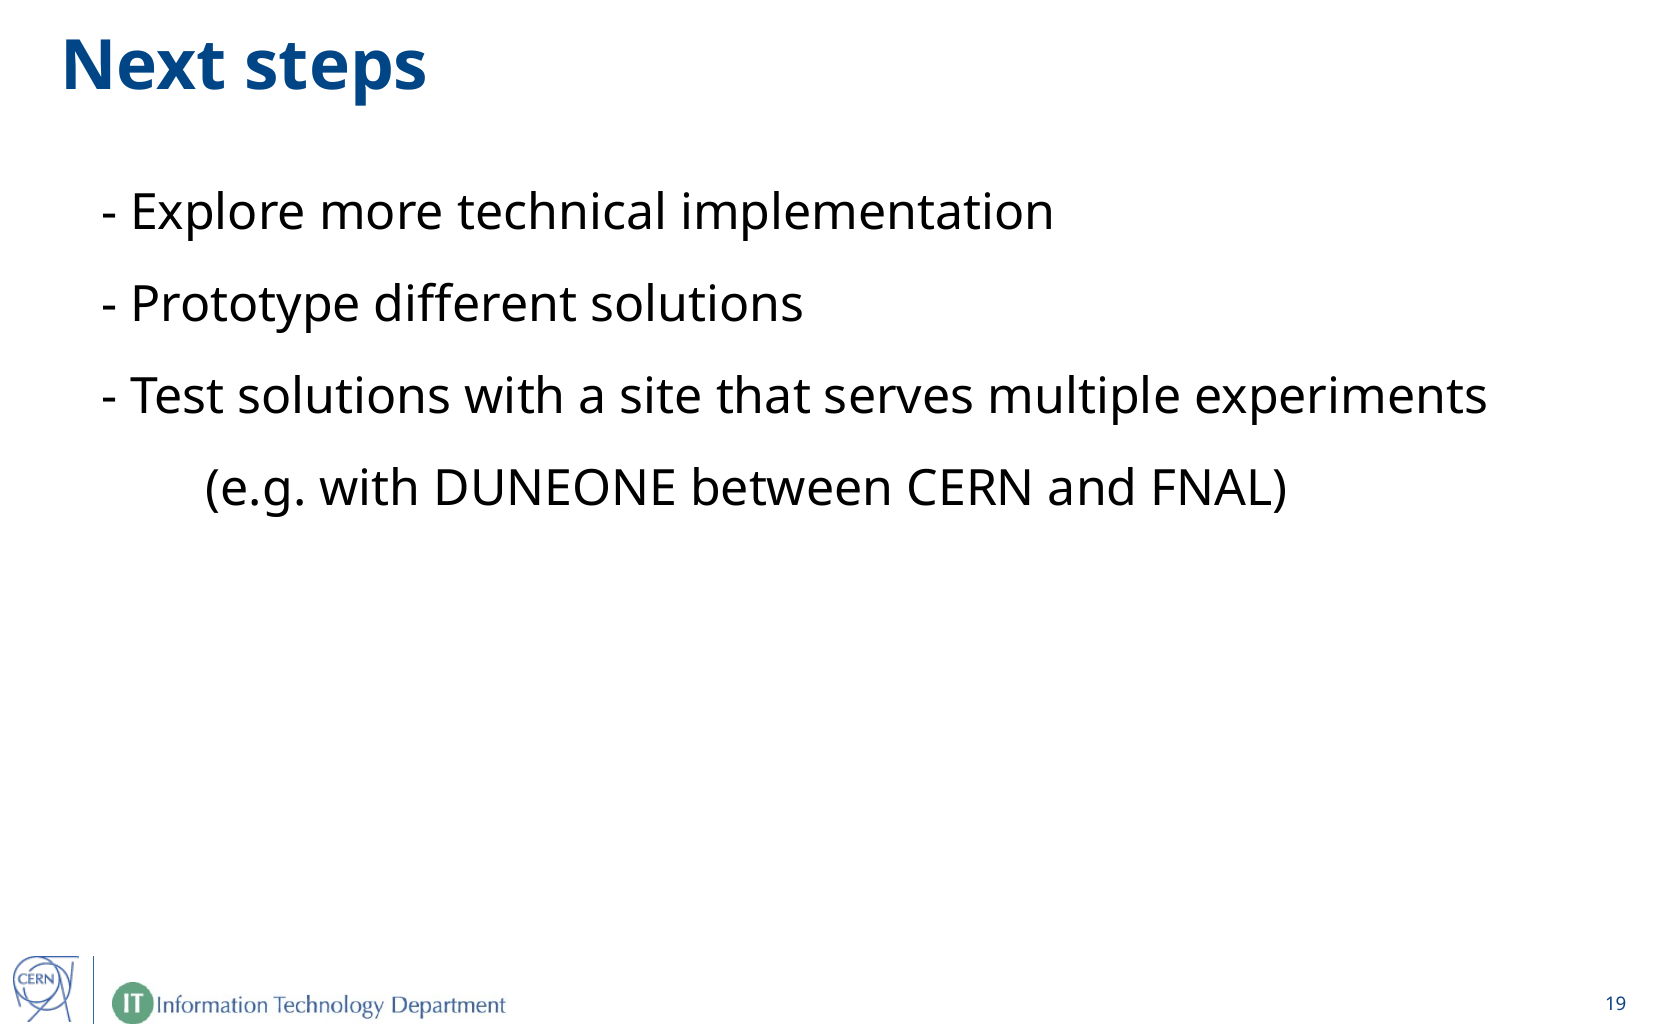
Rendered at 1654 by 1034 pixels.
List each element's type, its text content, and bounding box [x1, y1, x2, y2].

picture [13, 956, 79, 1032]
picture [112, 982, 755, 1024]
title Next steps [60, 0, 1528, 138]
text_box - Explore more technical implementation - Prototype different solutions - Test solutions with a site that serves multiple experiments (e.g. with DUNEONE between CERN and FNAL) [86, 168, 1561, 979]
